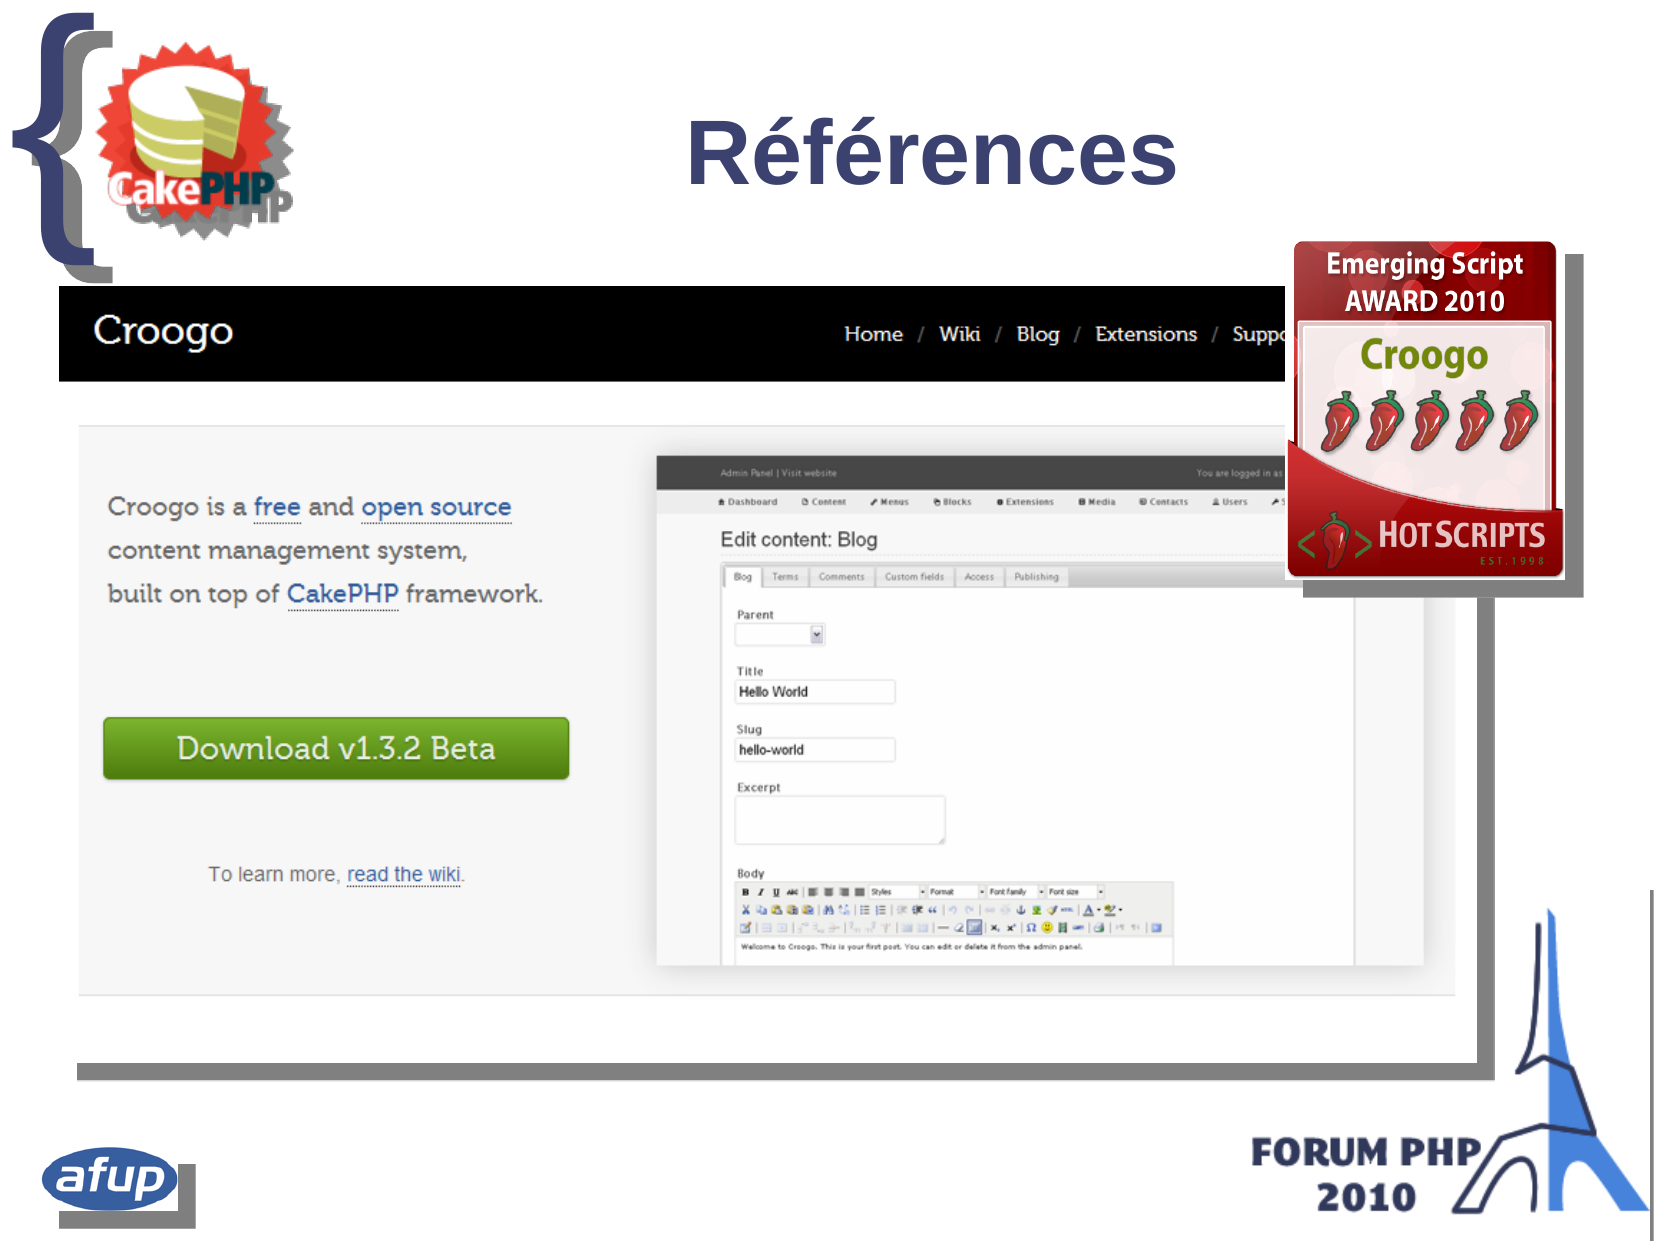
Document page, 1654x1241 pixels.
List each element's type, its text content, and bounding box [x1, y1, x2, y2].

title Références [295, 56, 1571, 250]
picture [41, 1146, 178, 1211]
picture [88, 35, 284, 231]
picture [59, 236, 1565, 1063]
picture [1240, 872, 1650, 1241]
